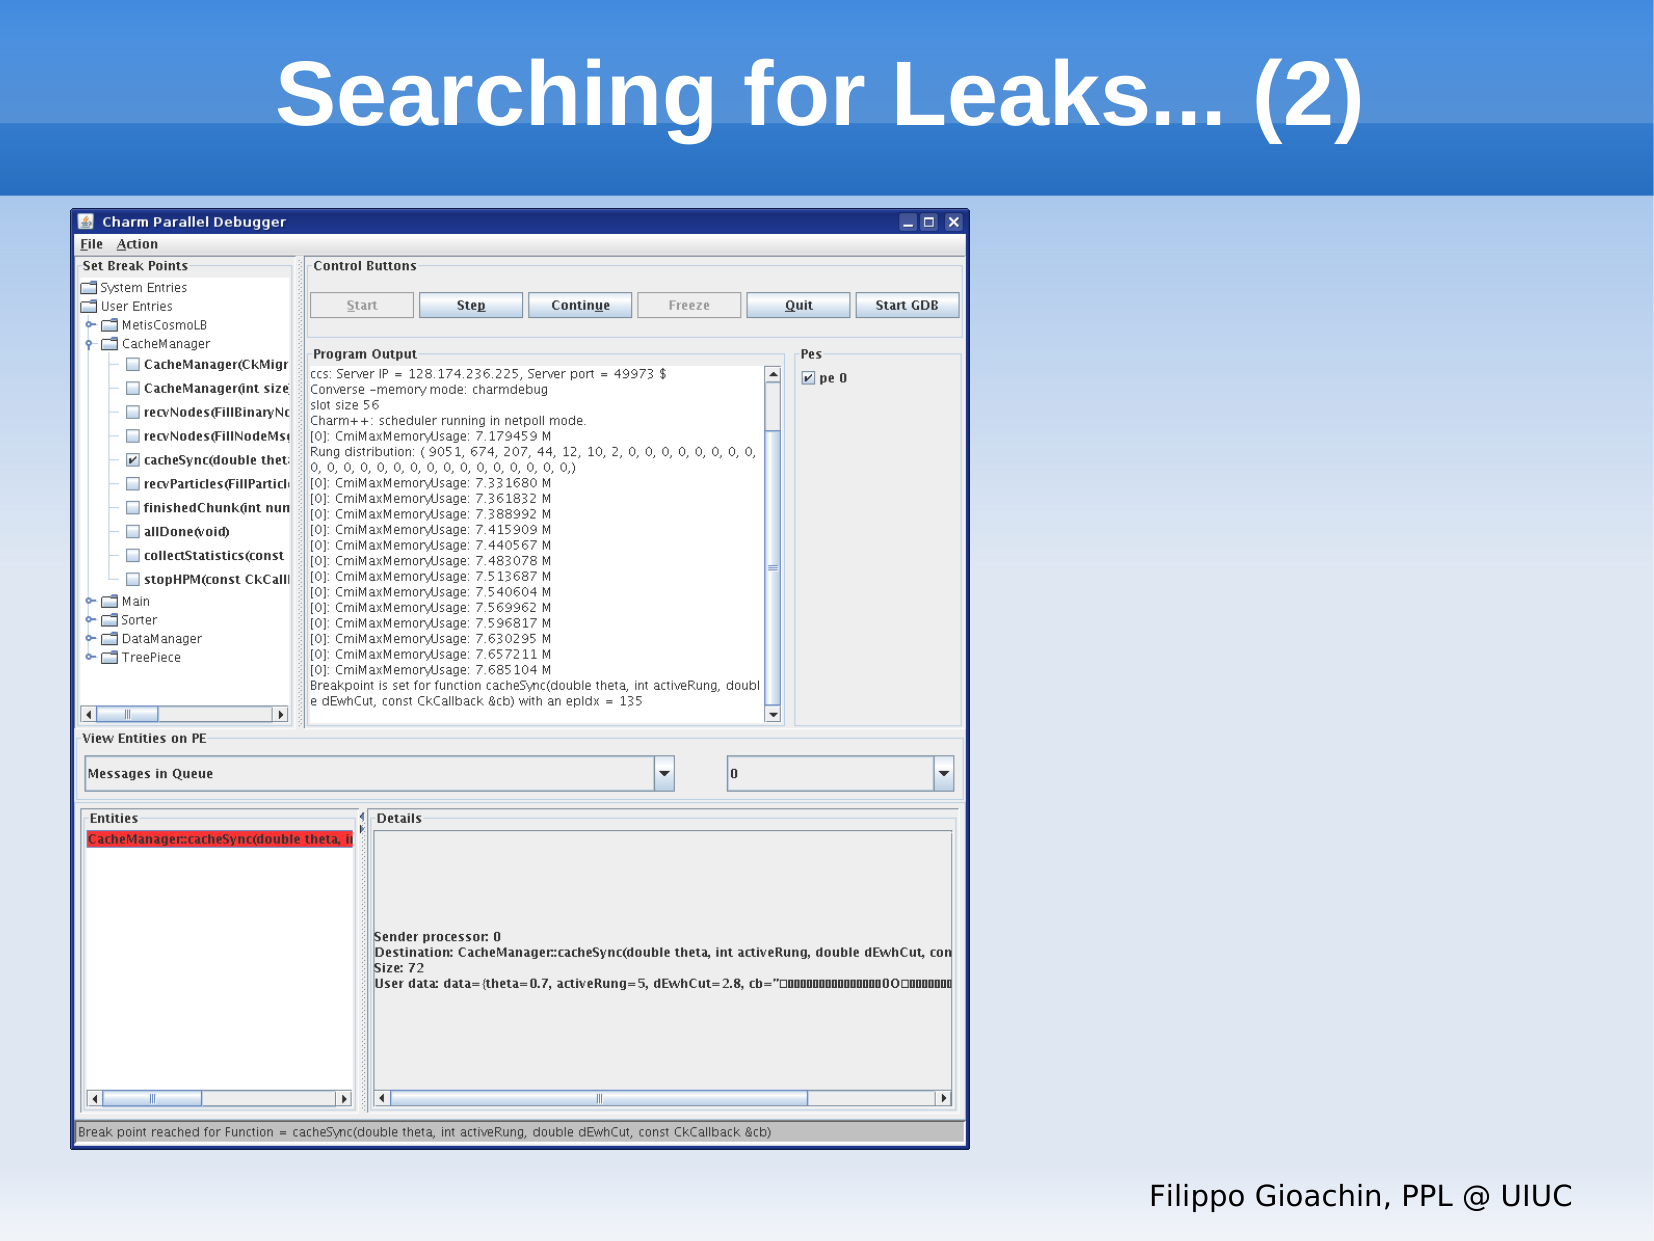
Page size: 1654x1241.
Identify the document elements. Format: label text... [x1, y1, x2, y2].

title Searching for Leaks... (2) [76, 0, 1565, 208]
picture [0, 0, 1654, 1241]
